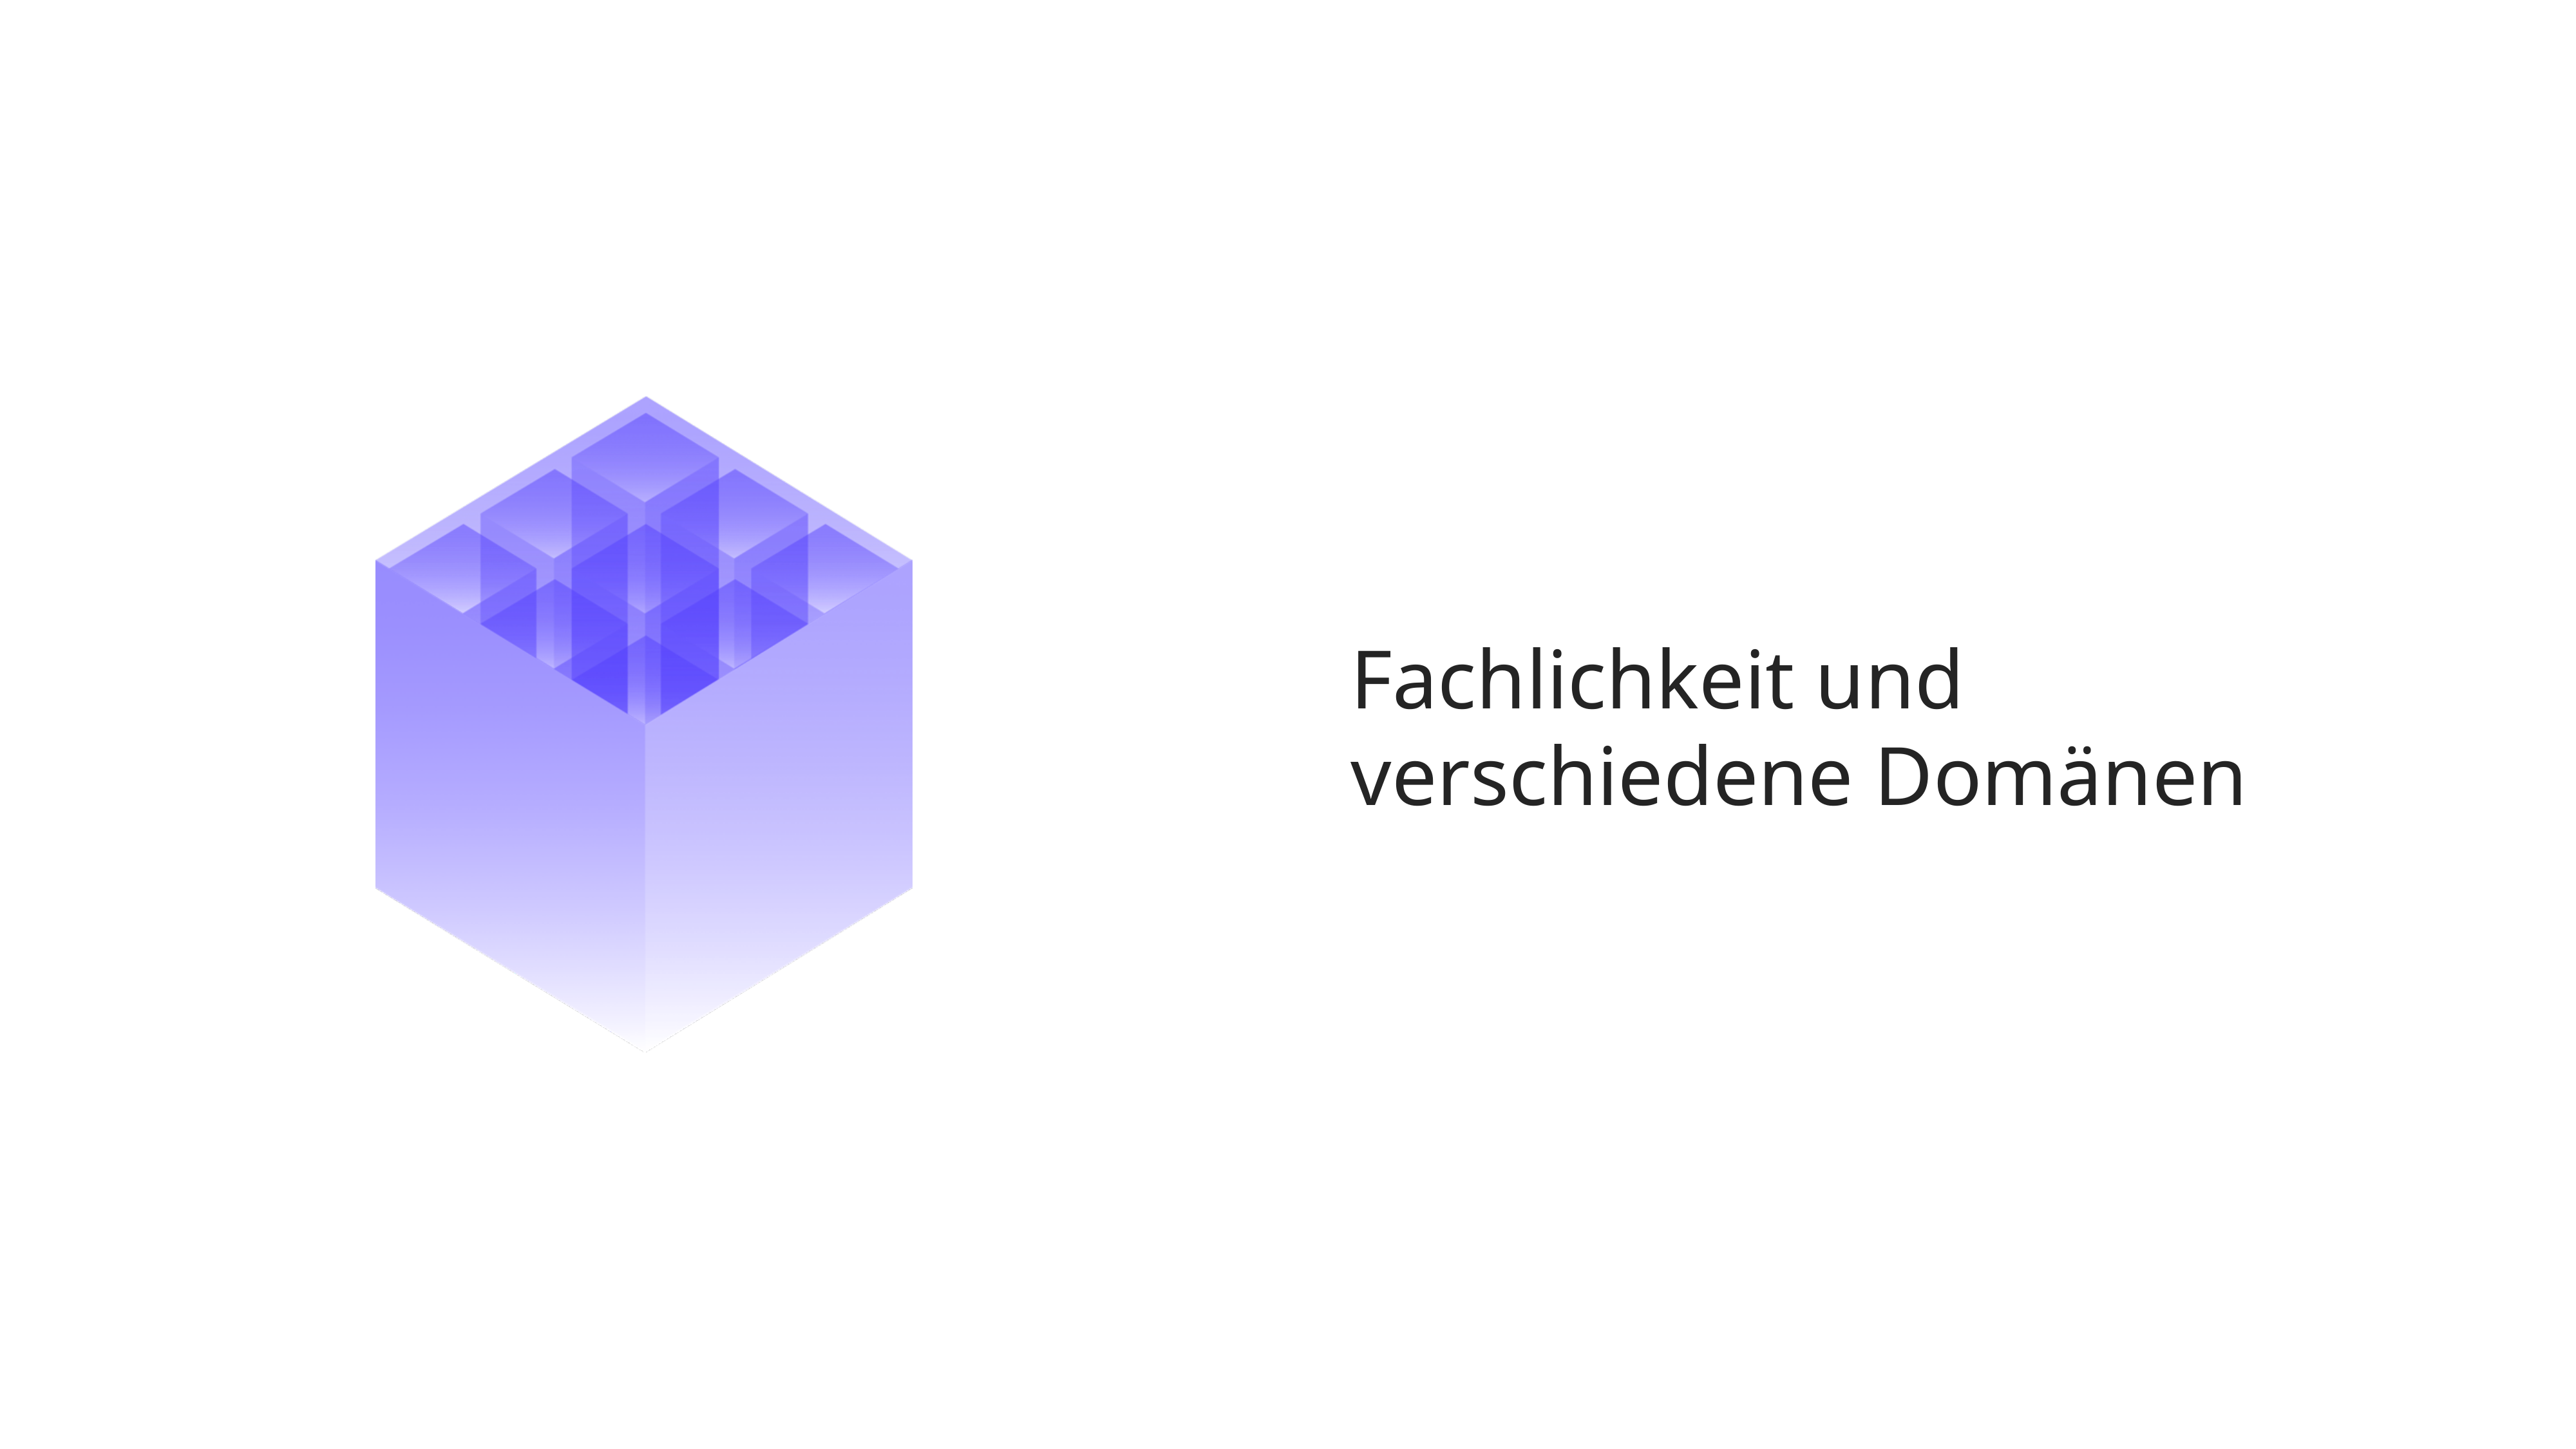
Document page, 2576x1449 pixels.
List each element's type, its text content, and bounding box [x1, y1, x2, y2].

picture [375, 396, 913, 1053]
list Fachlichkeit und verschiedene Domänen [1350, 127, 2422, 1322]
